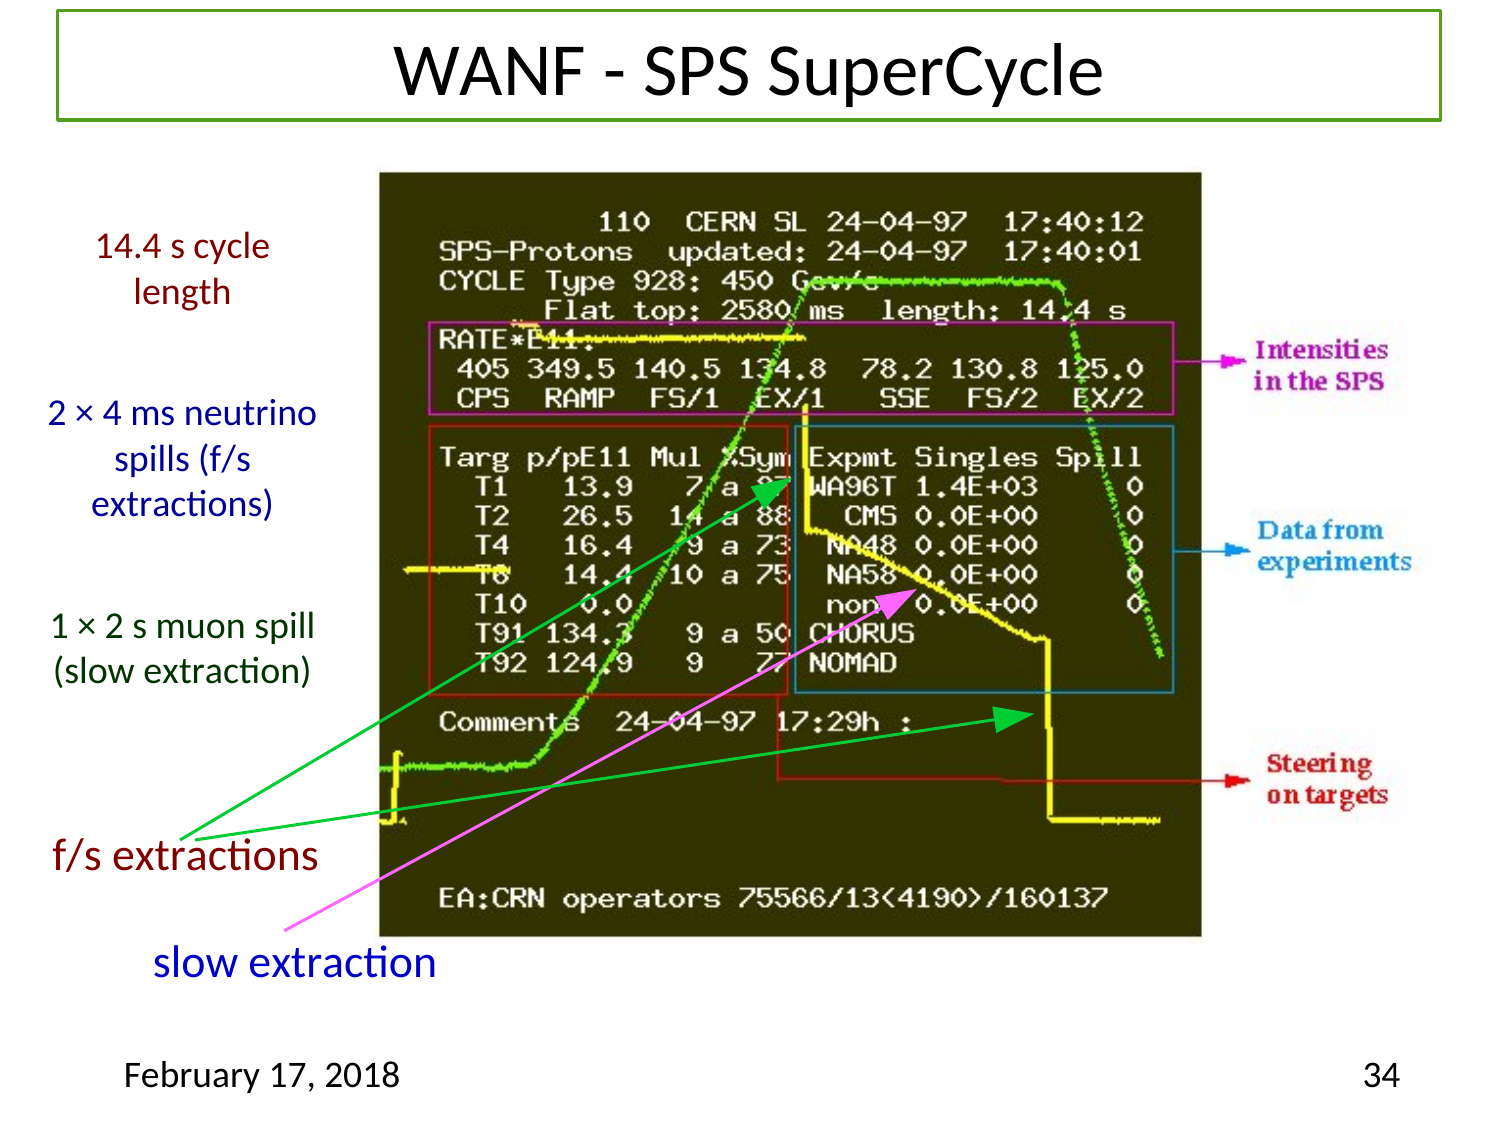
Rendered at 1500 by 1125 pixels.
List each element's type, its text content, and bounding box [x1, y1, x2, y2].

picture [374, 165, 1433, 945]
title WANF - SPS SuperCycle [57, 10, 1441, 121]
list 14.4 s cycle length 2 × 4 ms neutrino spills (f/s extractions) 1 × 2 s muon spill (slow extraction) [32, 213, 333, 706]
text_box slow extraction [152, 932, 483, 1008]
text_box f/s extractions [52, 824, 331, 900]
picture [374, 791, 537, 880]
